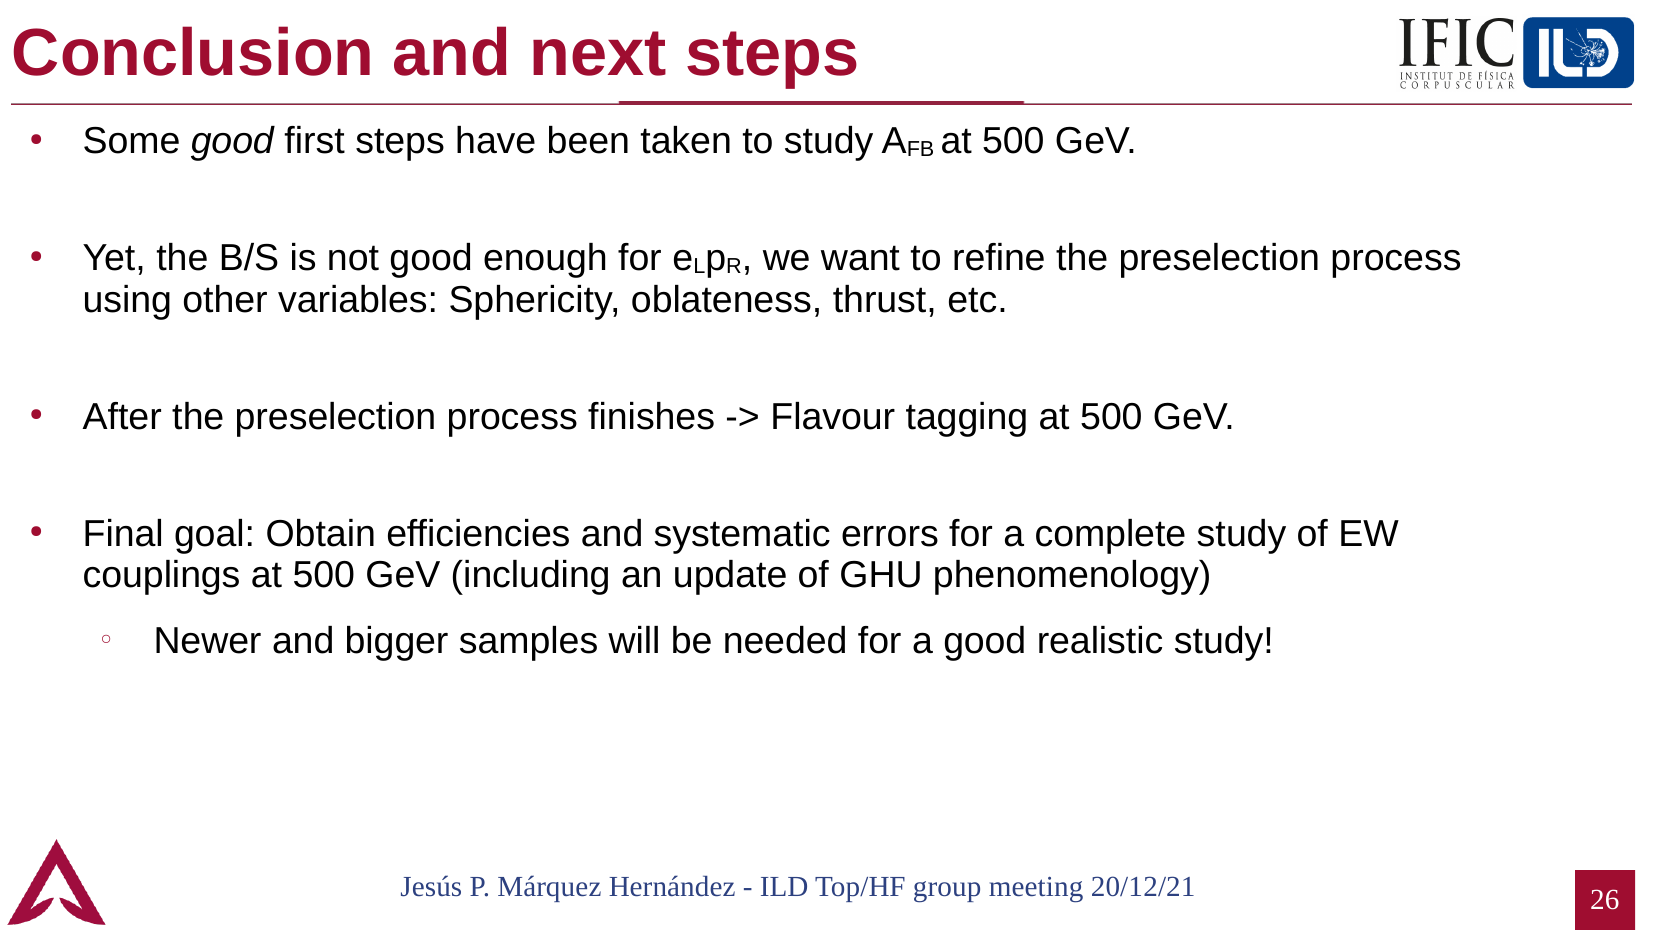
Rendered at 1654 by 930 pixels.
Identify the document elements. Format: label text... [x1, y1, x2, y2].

picture [1522, 14, 1635, 90]
picture [11, 101, 1632, 105]
picture [7, 839, 106, 925]
list Some good first steps have been taken to study AFB at 500 GeV. Yet, the B/S is not good enough for eLpR, we want to refine the preselection process using other variables: Sphericity, oblateness, thrust, etc. After the preselection process finishes -> Flavour tagging at 500 GeV. Final goal: Obtain efficiencies and systematic errors for a complete study of EW couplings at 500 GeV (including an update of GHU phenomenology) Newer and bigger samples will be needed for a good realistic study! [11, 119, 1500, 826]
title Conclusion and next steps [11, 14, 1500, 102]
picture [1500, 16, 1517, 92]
